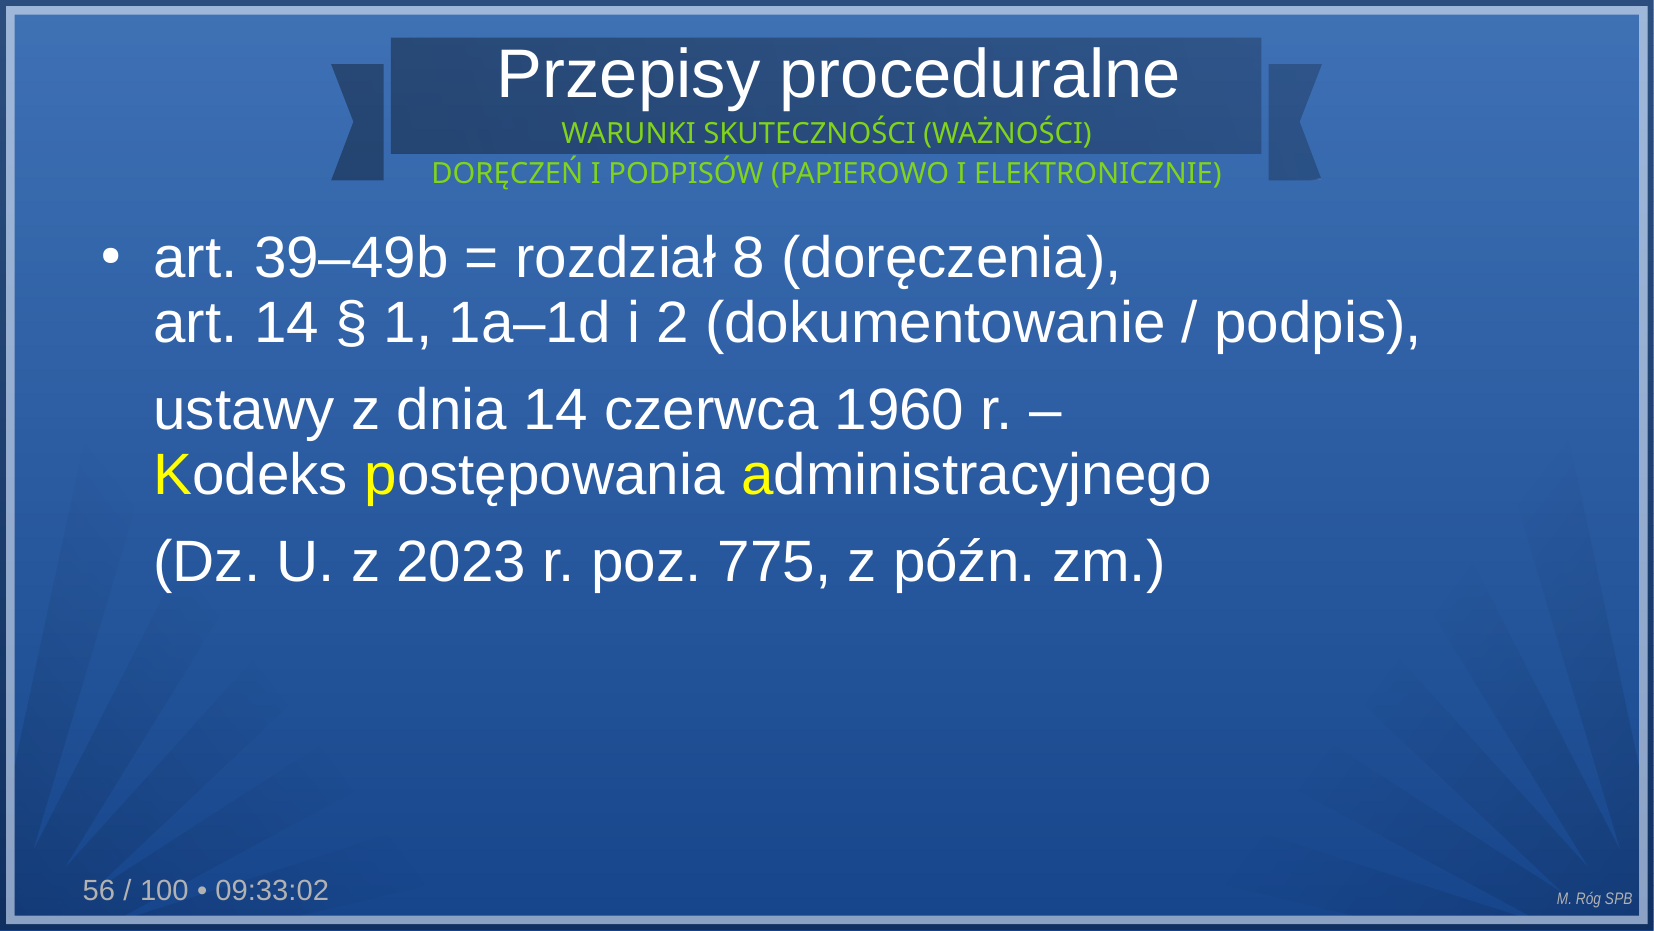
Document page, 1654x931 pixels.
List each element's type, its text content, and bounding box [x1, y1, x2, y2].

list art. 39–49b = rozdział 8 (doręczenia), art. 14 § 1, 1a–1d i 2 (dokumentowanie / podpis), ustawy z dnia 14 czerwca 1960 r. – Kodeks postępowania administracyjnego (Dz. U. z 2023 r. poz. 775, z późn. zm.) [82, 224, 1571, 848]
title Przepisy proceduralne WARUNKI SKUTECZNOŚCI (WAŻNOŚCI) DORĘCZEŃ I PODPISÓW (PAPIEROWO I ELEKTRONICZNIE) [59, 35, 1595, 207]
